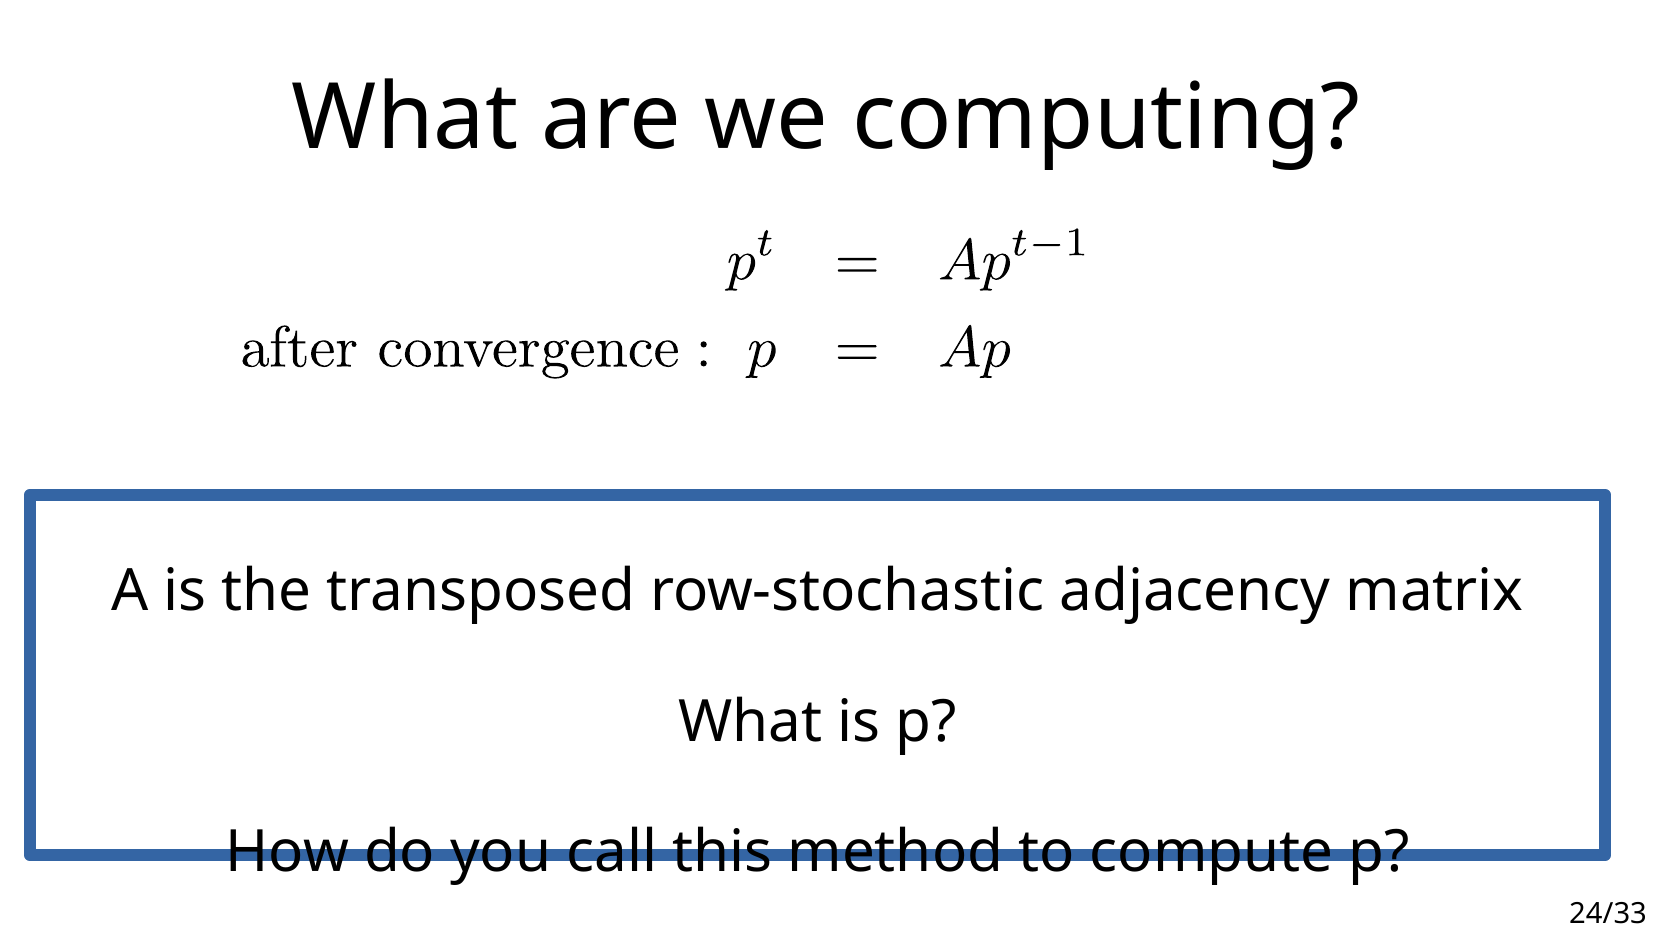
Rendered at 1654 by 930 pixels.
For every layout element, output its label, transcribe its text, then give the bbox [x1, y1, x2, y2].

text_box A is the transposed row-stochastic adjacency matrix What is p? How do you call this method to compute p? [30, 494, 1606, 856]
text_box [240, 228, 1088, 379]
title What are we computing? [82, 1, 1571, 225]
